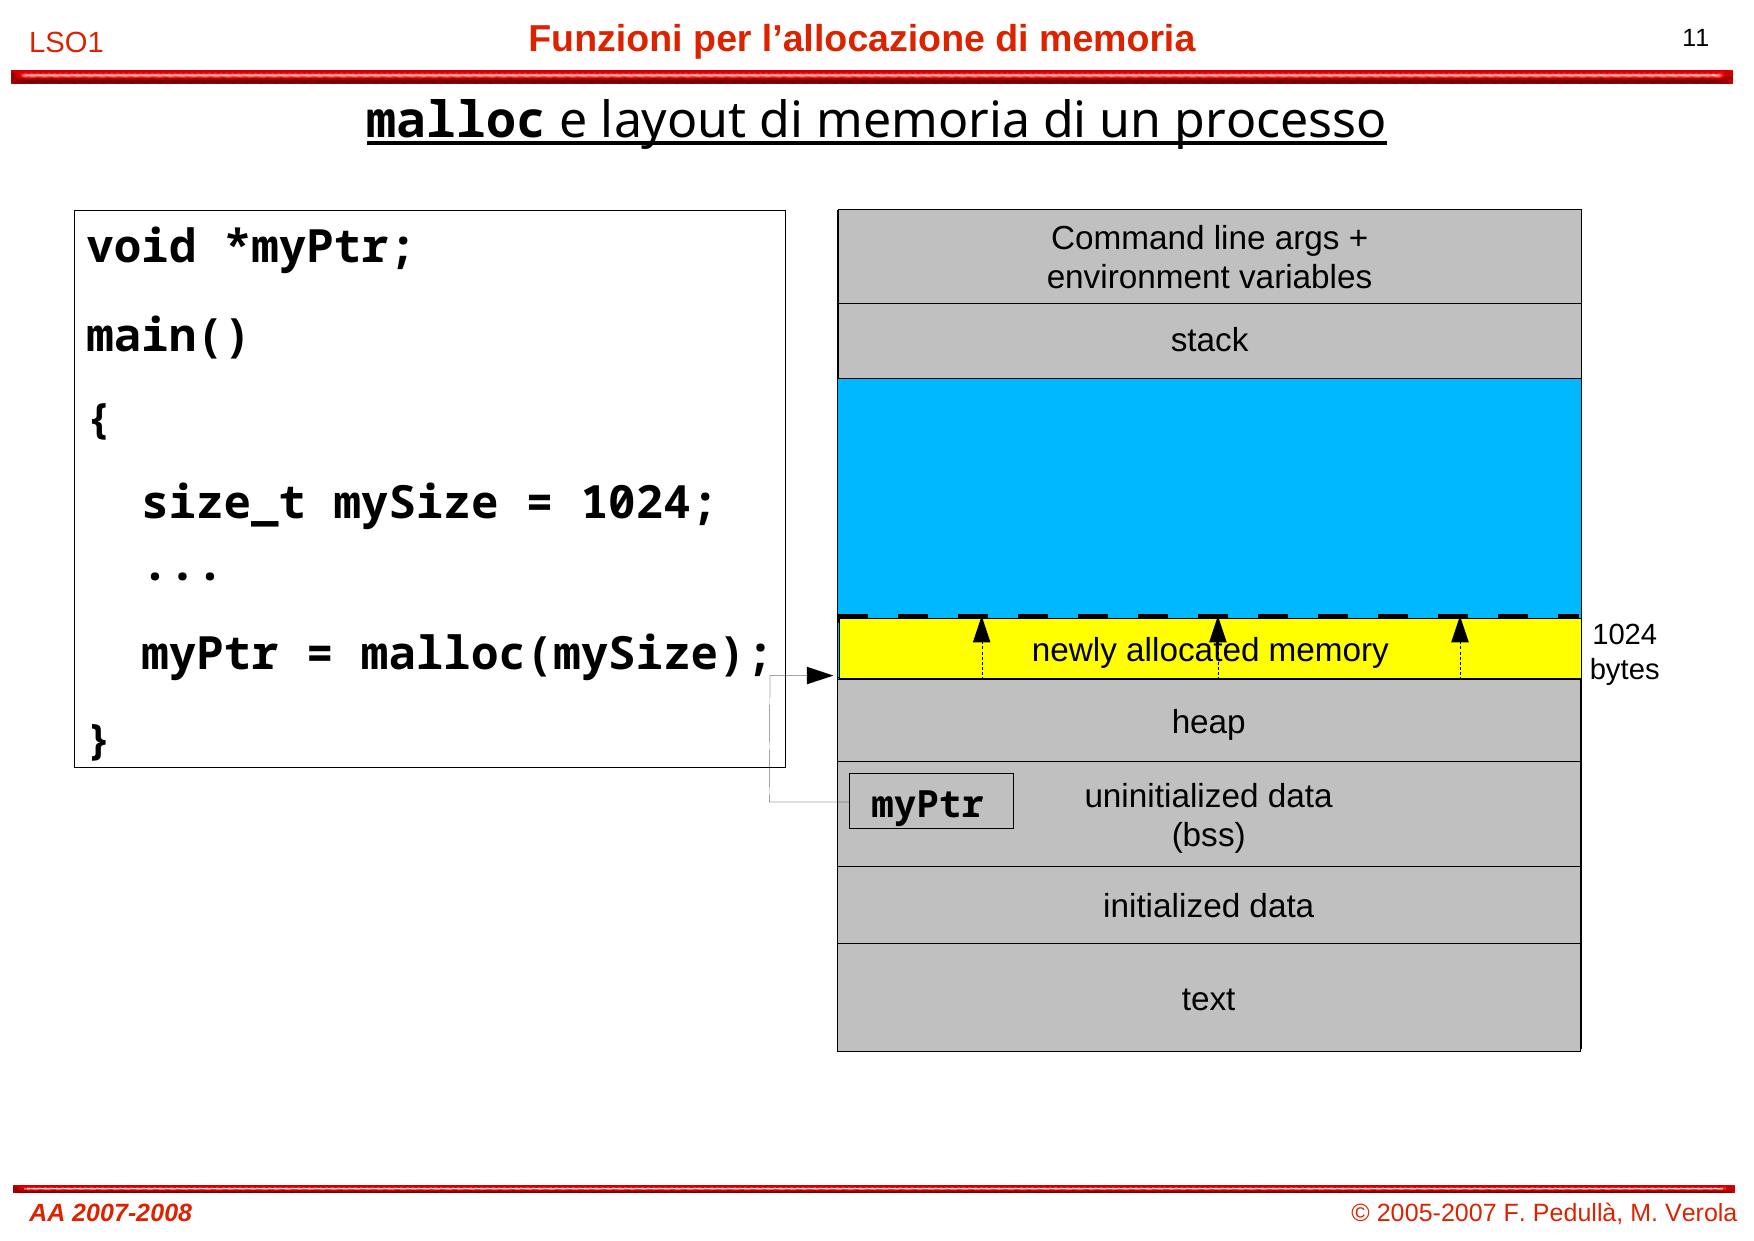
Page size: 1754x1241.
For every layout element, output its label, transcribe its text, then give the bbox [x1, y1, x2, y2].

text_box heap [837, 679, 1581, 761]
text_box newly allocated memory [839, 618, 1573, 679]
text_box text [837, 943, 1581, 1052]
text_box void *myPtr; main() { size_t mySize = 1024; ... myPtr = malloc(mySize); } [74, 210, 786, 704]
text_box 1024 bytes [1573, 616, 1676, 684]
text_box myPtr [849, 773, 1014, 829]
text_box initialized data [837, 866, 1581, 943]
text_box [837, 210, 1582, 618]
picture [13, 1185, 1735, 1193]
title malloc e layout di memoria di un processo [294, 72, 1460, 168]
text_box Command line args + environment variables [838, 209, 1582, 304]
text_box uninitialized data (bss) [837, 761, 1581, 866]
picture [11, 70, 1733, 84]
text_box stack [838, 304, 1582, 379]
